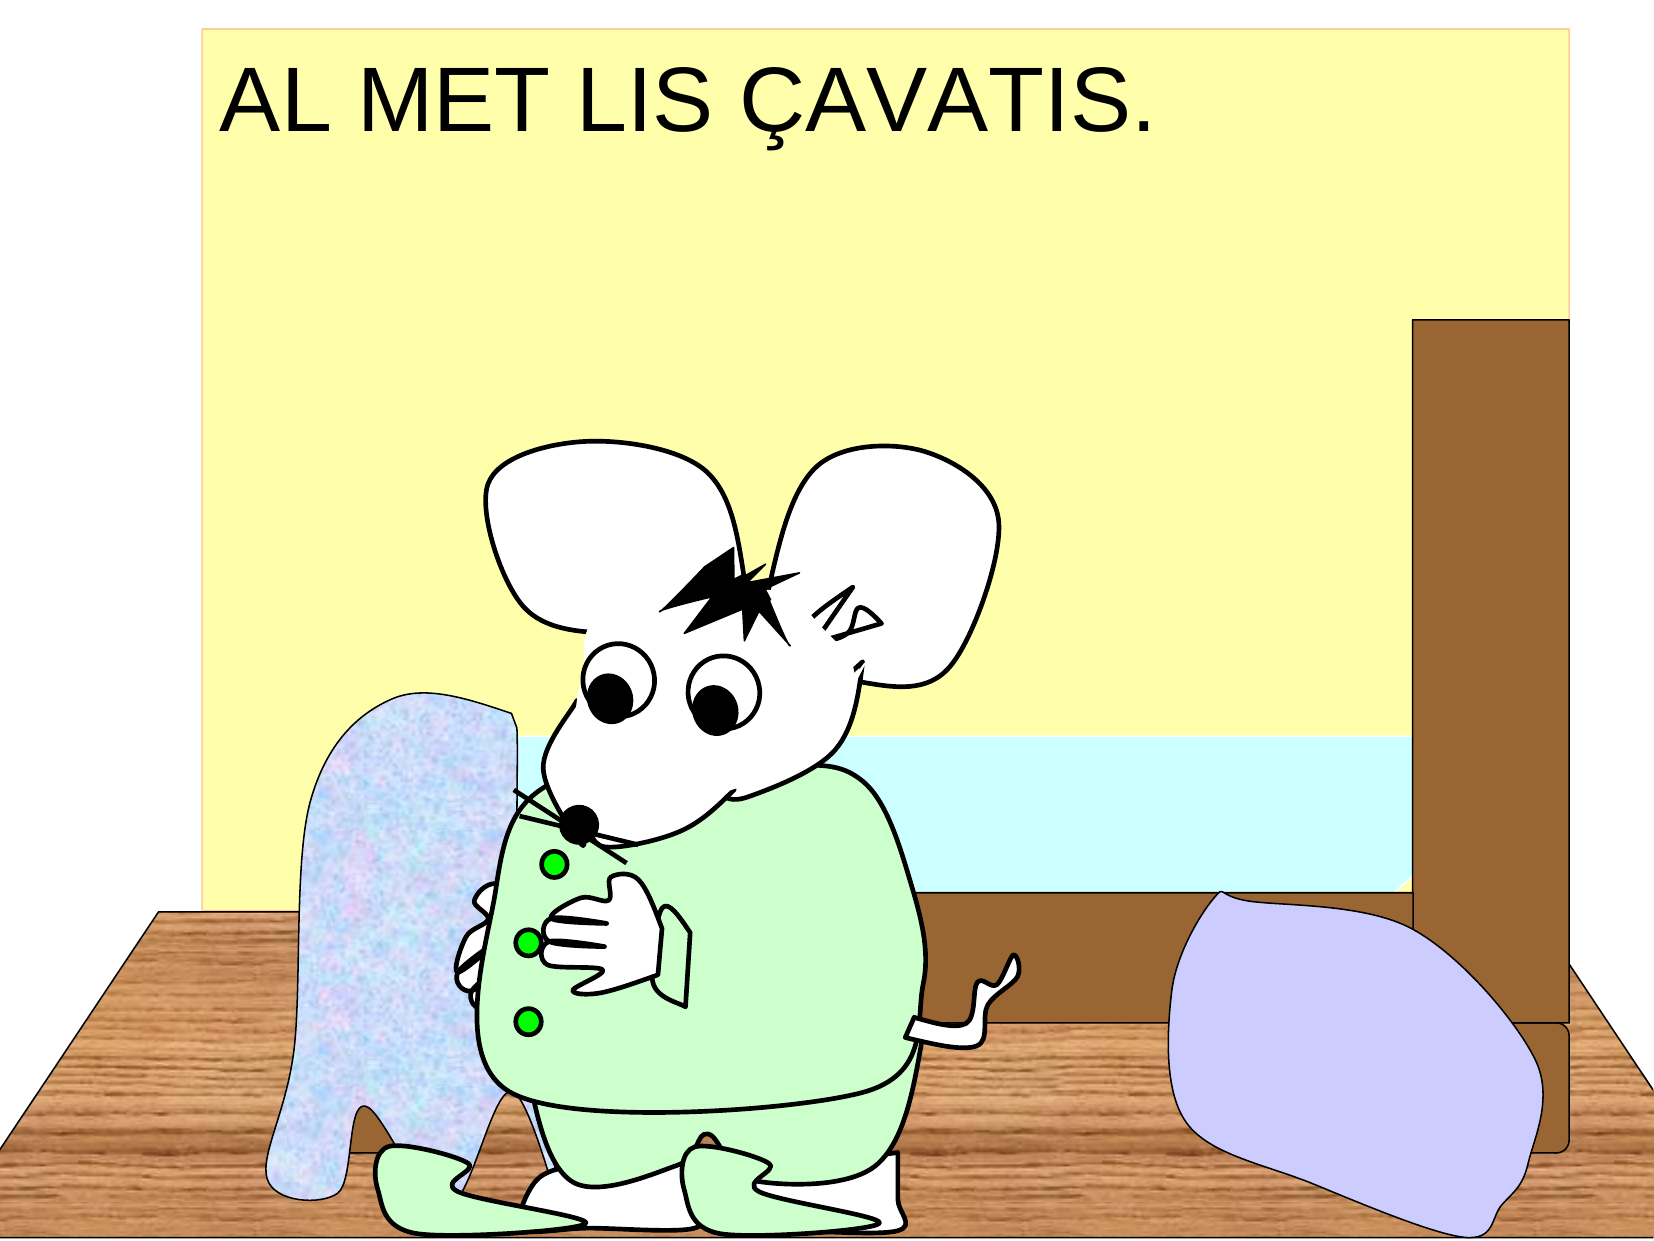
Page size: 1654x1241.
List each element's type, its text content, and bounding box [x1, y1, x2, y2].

text_box AL MET LIS ÇAVATIS. [205, 48, 1407, 293]
text_box [0, 28, 1654, 1238]
